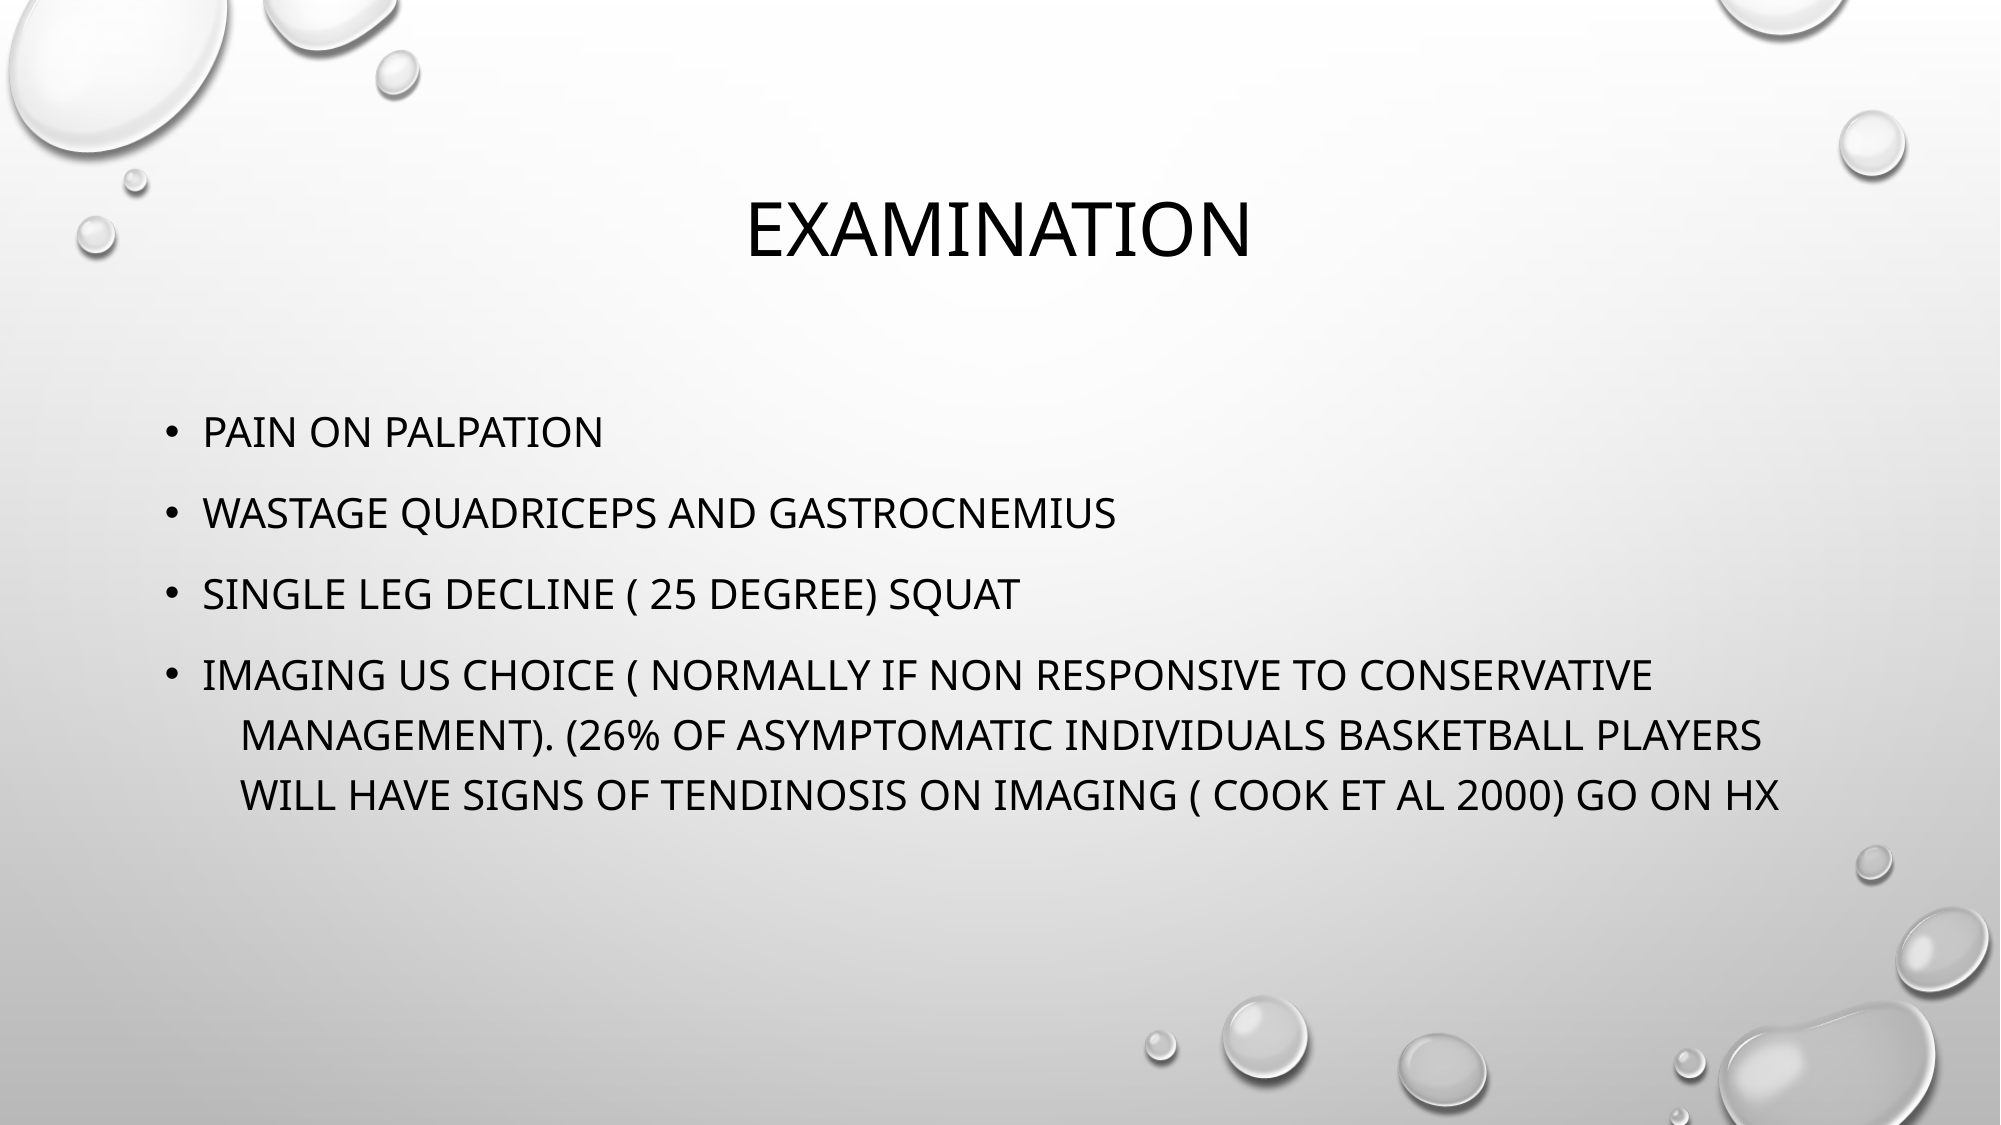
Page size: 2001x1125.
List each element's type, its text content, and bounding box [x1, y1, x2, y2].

list Pain on palpation Wastage quadriceps and gastrocnemius Single leg decline ( 25 degree) squat Imaging US choice ( normally if non responsive to conservative management). (26% of asymptomatic individuals basketball players will have signs of tendinosis on imaging ( Cook et al 2000) go on Hx [149, 388, 1850, 950]
title examination [149, 101, 1851, 364]
